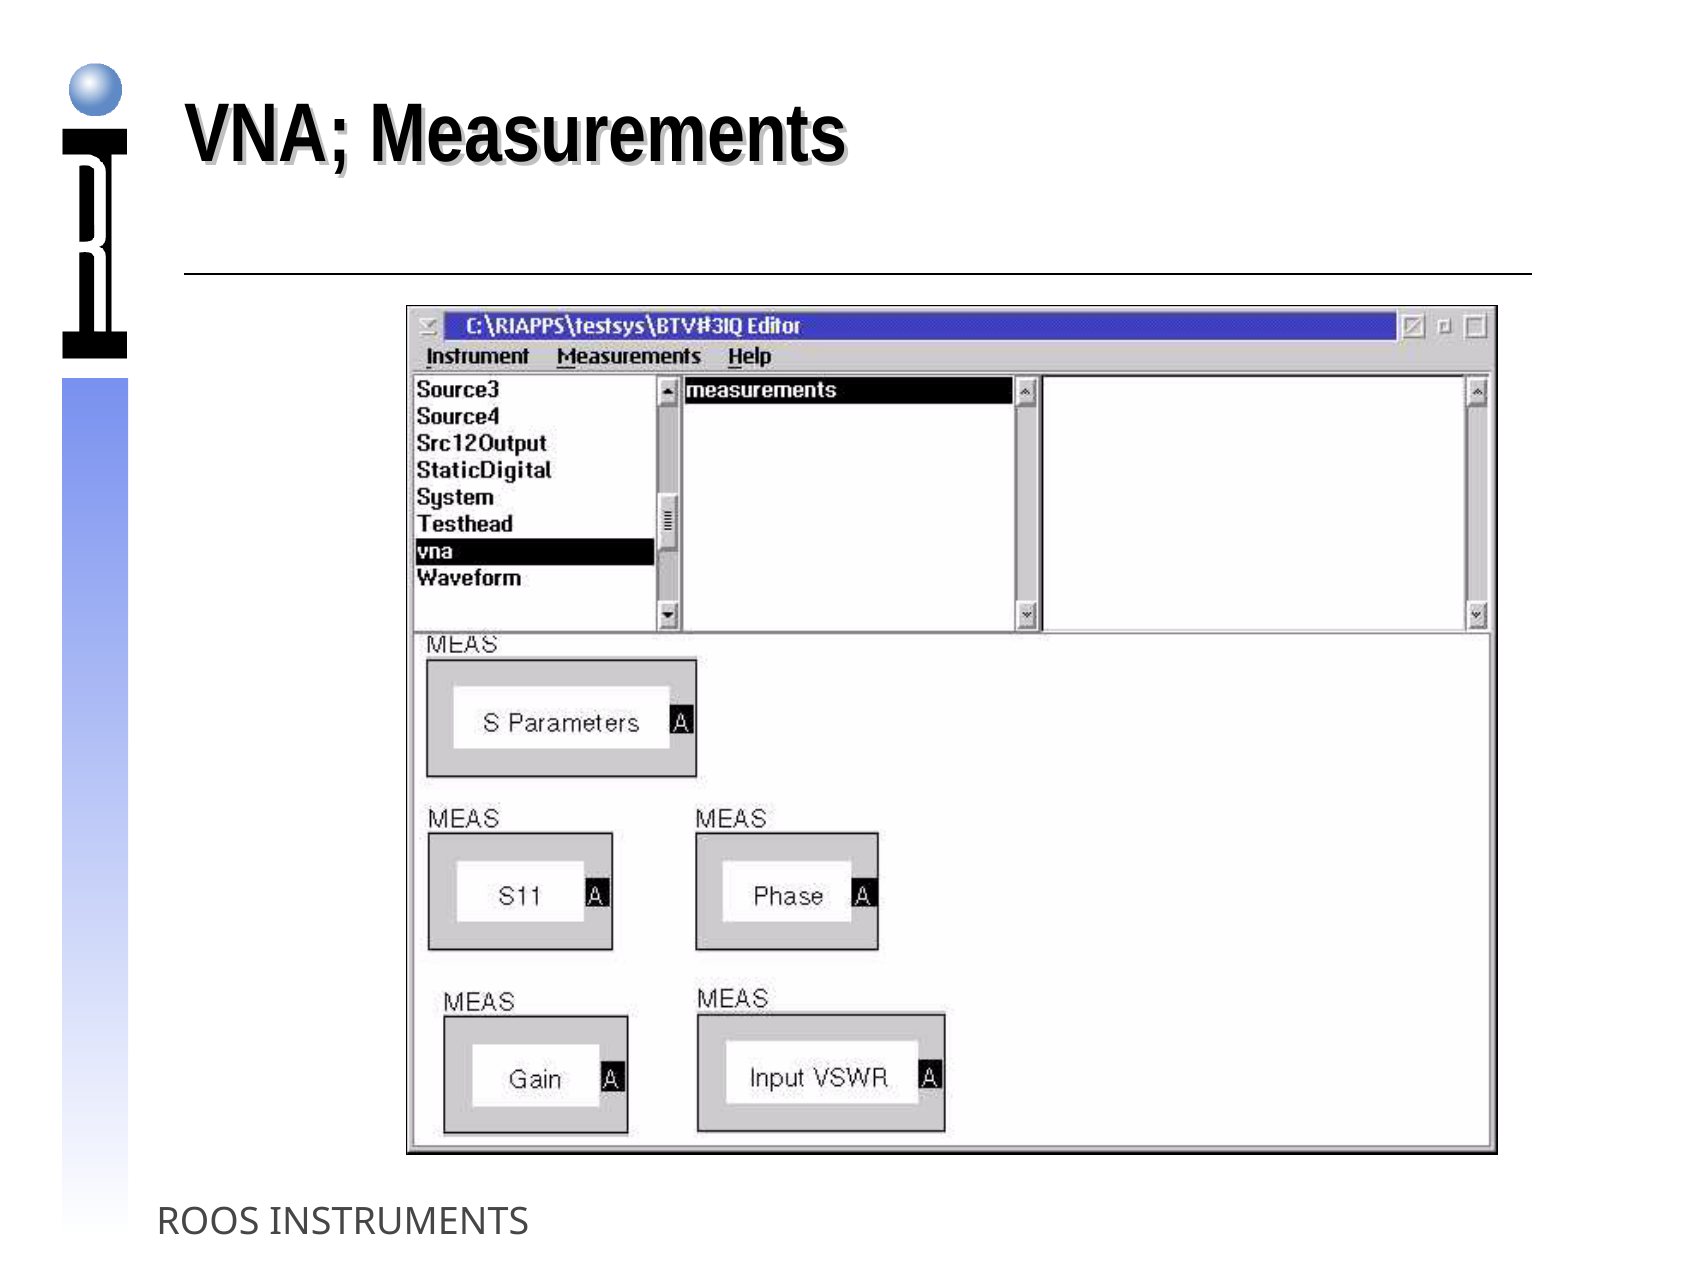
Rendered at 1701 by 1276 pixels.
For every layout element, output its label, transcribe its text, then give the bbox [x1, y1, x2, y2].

text_box VNA; Measurements [184, 92, 1539, 268]
picture [406, 305, 1498, 1155]
